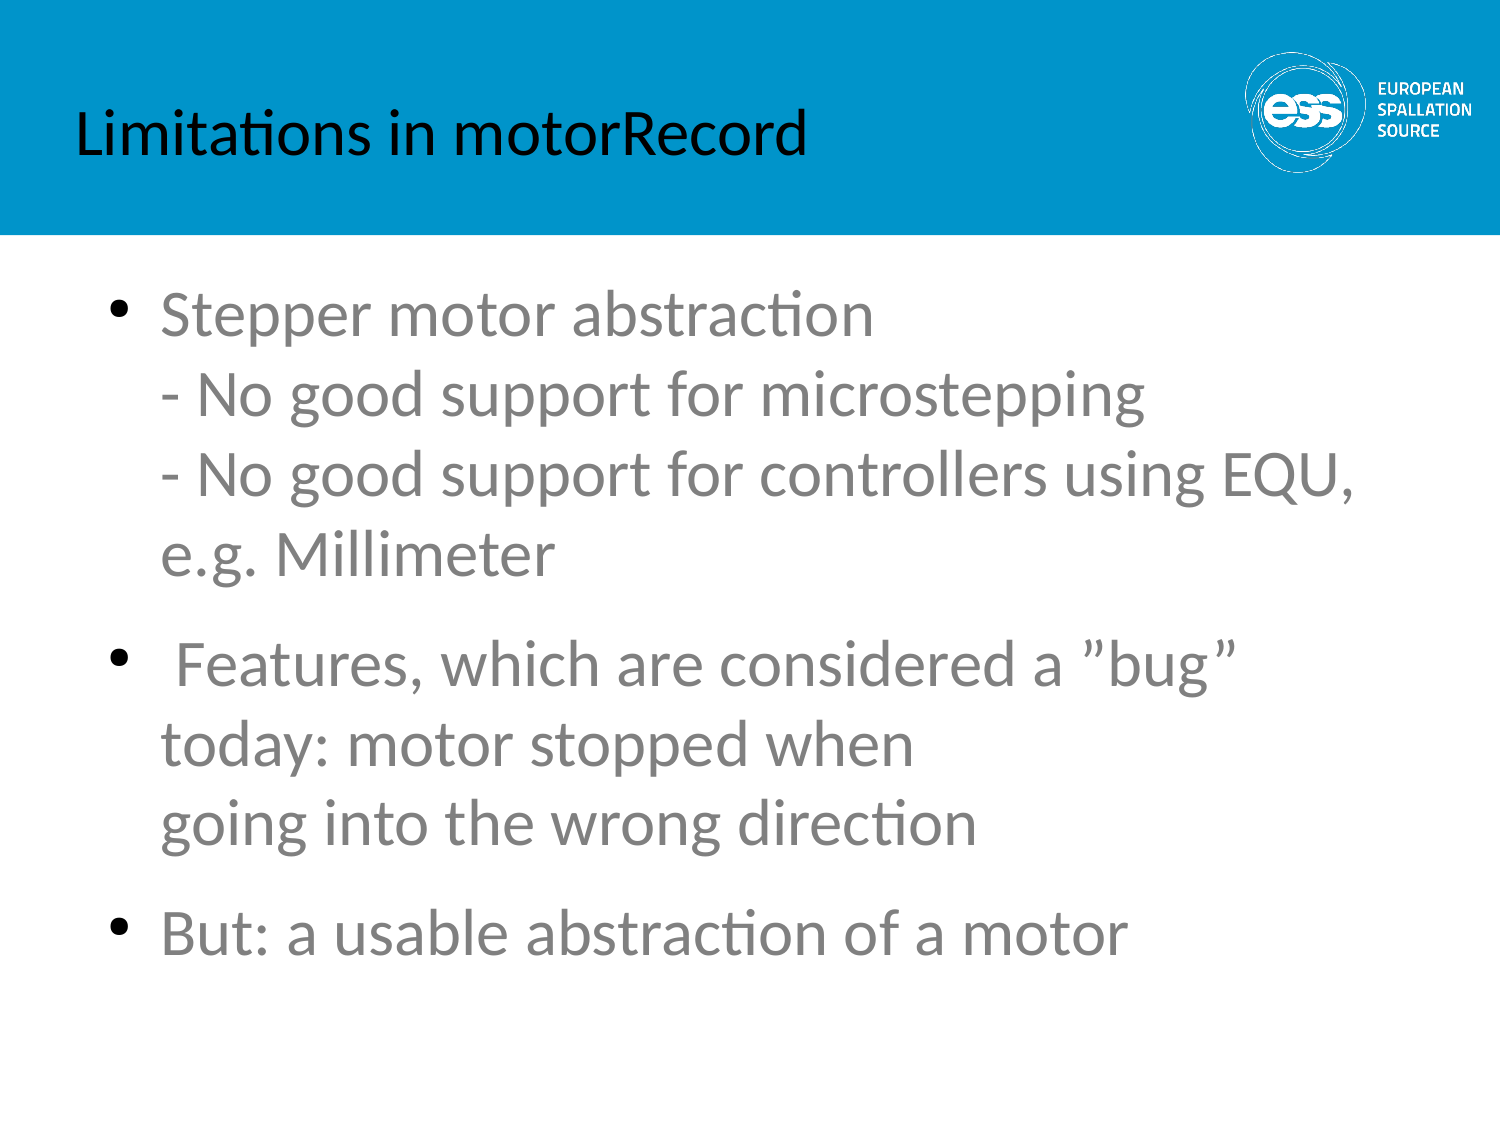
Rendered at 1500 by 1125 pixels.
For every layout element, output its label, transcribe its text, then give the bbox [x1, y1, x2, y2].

picture [1436, 104, 1444, 115]
picture [1398, 109, 1406, 115]
picture [1423, 83, 1430, 94]
picture [1432, 125, 1438, 136]
picture [1379, 83, 1385, 94]
picture [1418, 104, 1423, 115]
picture [1409, 104, 1415, 115]
picture [1454, 83, 1458, 94]
picture [1389, 104, 1393, 115]
title Limitations in motorRecord [75, 45, 1247, 233]
picture [1422, 125, 1428, 134]
picture [1400, 83, 1407, 94]
list Stepper motor abstraction - No good support for microstepping - No good support for controllers using EQU, e.g. Millimeter Features, which are considered a ”bug” today: motor stopped when going into the wrong direction But: a usable abstraction of a motor [75, 262, 1426, 1005]
picture [1264, 94, 1342, 127]
picture [1443, 86, 1450, 93]
